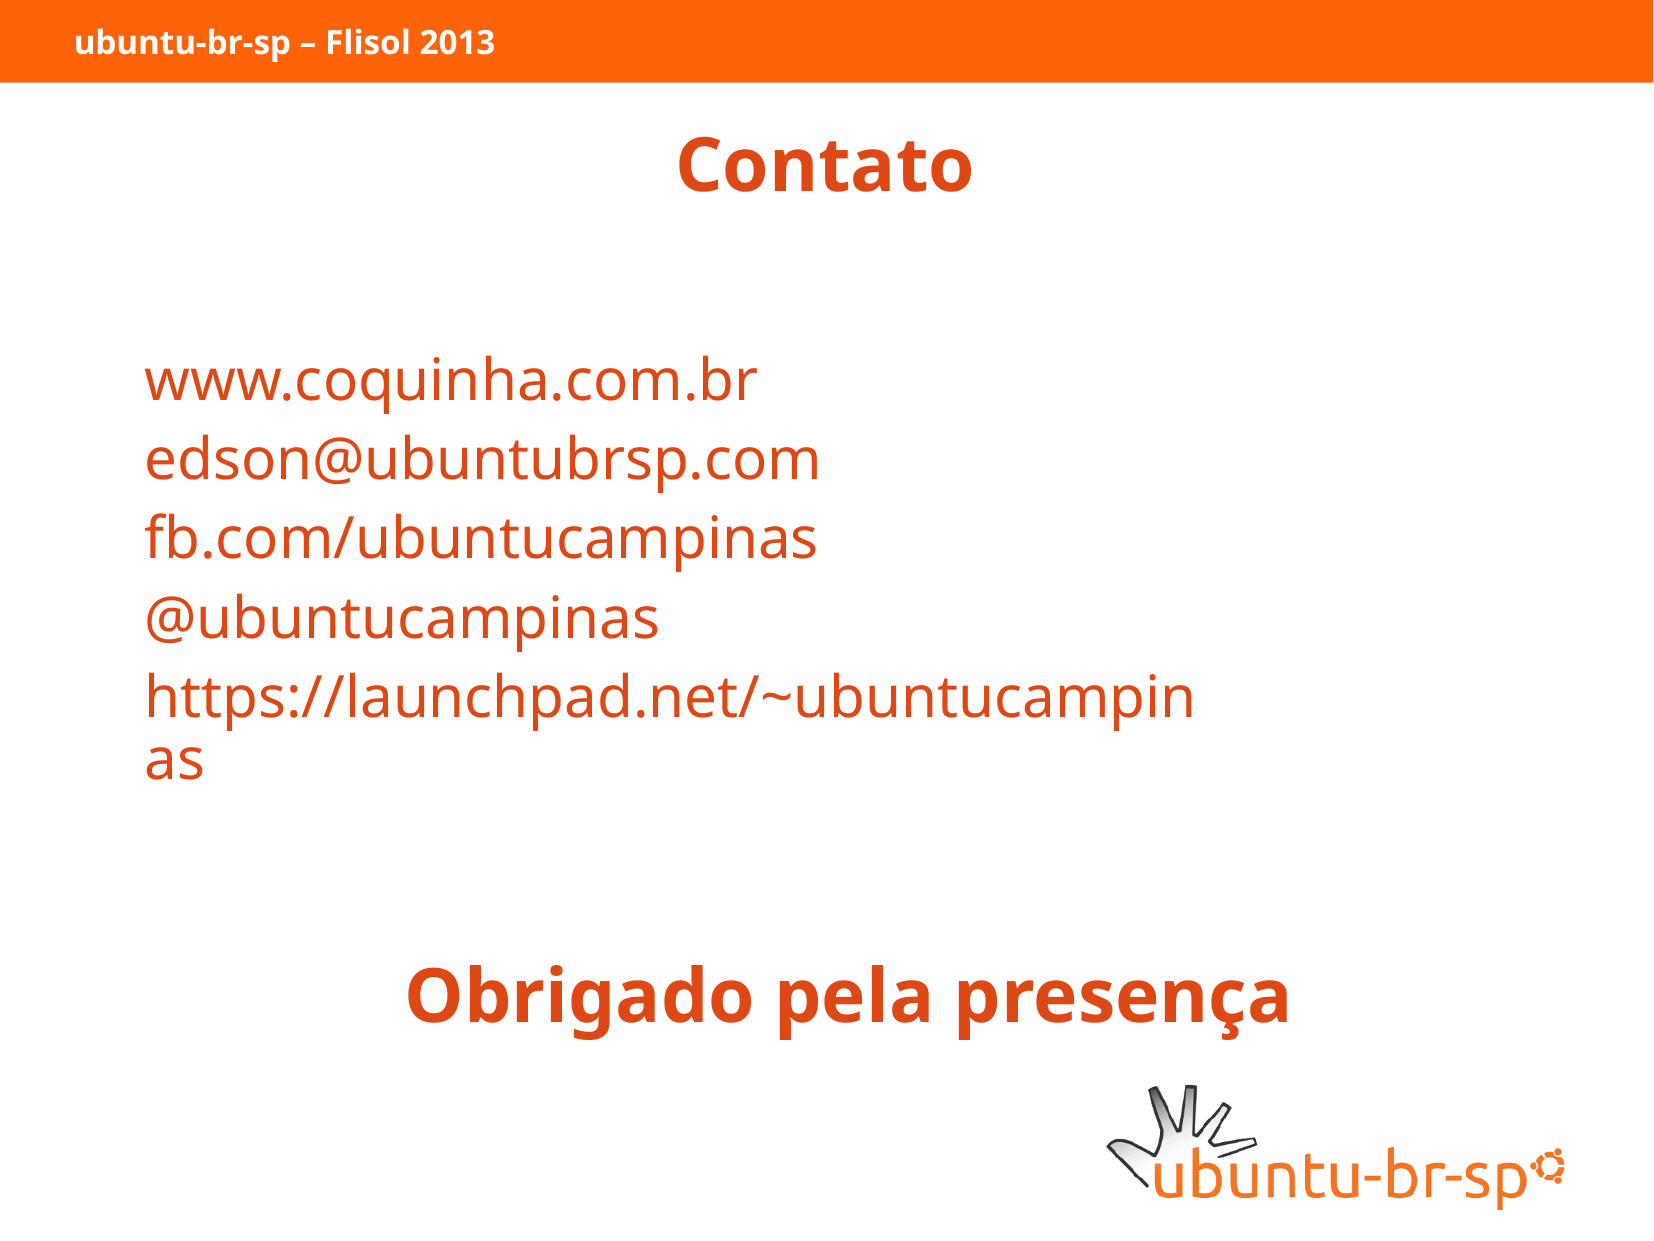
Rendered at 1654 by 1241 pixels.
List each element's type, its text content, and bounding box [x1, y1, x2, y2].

title Obrigado pela presença [79, 950, 1619, 1036]
title Contato [55, 120, 1595, 205]
picture [1098, 1080, 1571, 1216]
text_box www.coquinha.com.br edson@ubuntubrsp.com fb.com/ubuntucampinas @ubuntucampinas https://launchpad.net/~ubuntucampinas [94, 330, 1241, 738]
